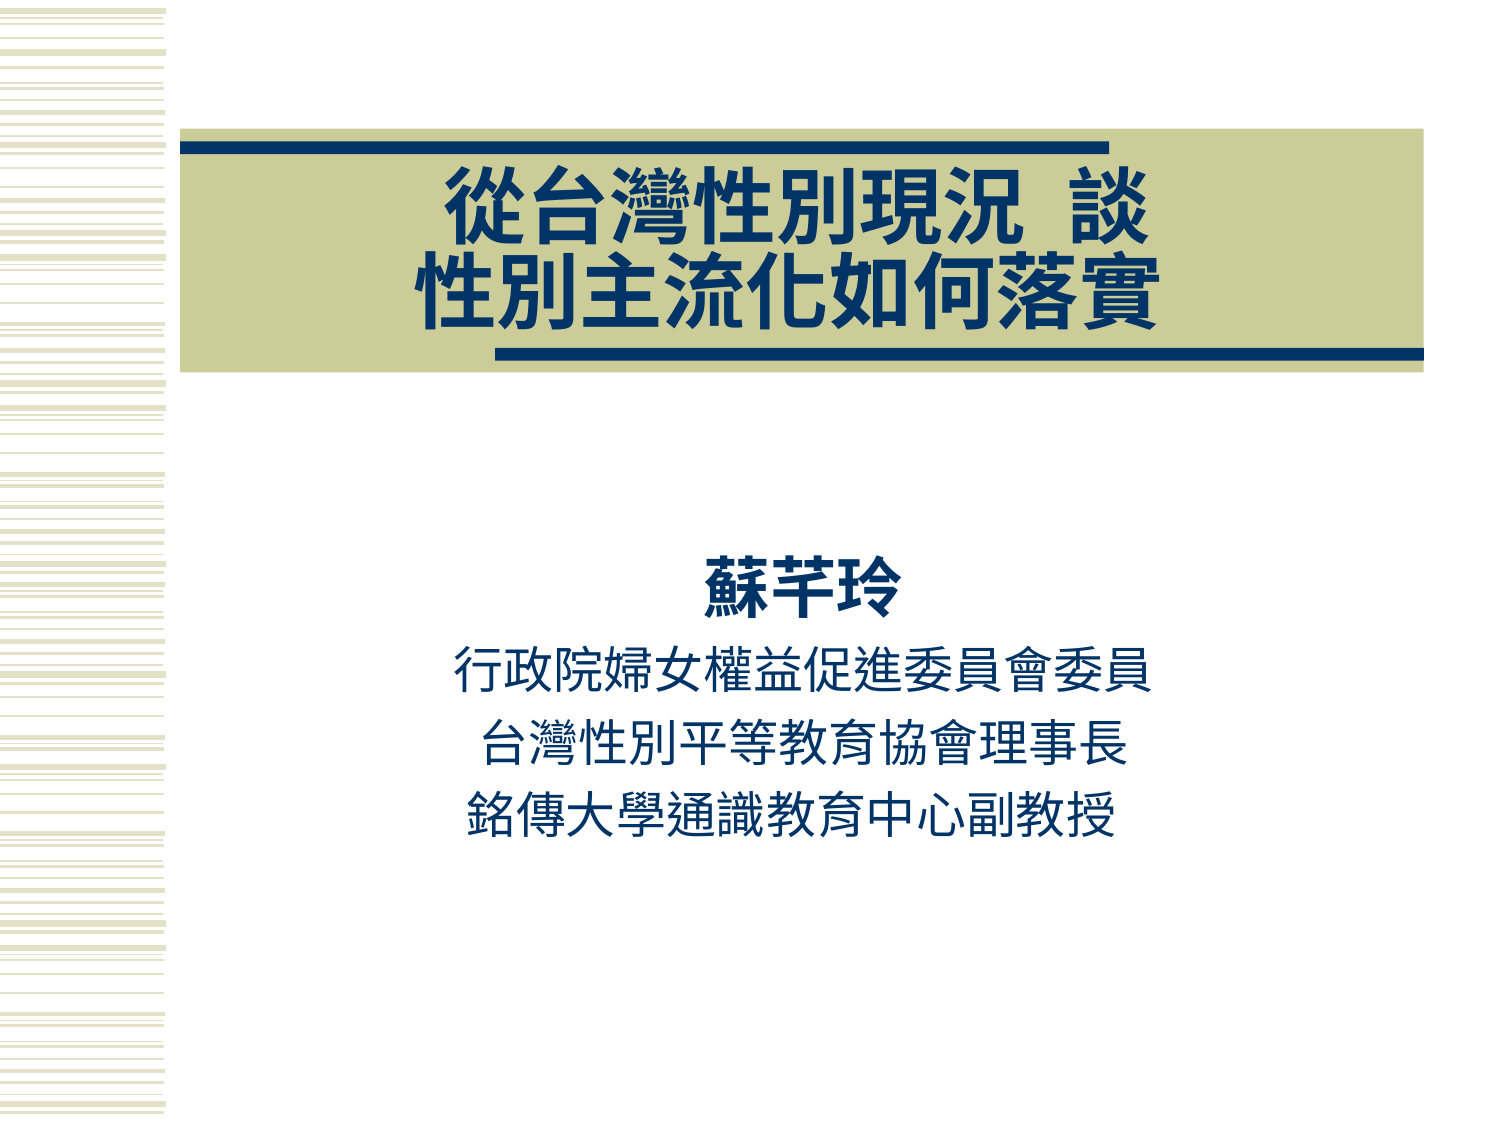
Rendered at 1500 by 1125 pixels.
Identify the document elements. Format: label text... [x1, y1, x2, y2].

subtitle 蘇芊玲 行政院婦女權益促進委員會委員 台灣性別平等教育協會理事長 銘傳大學通識教育中心副教授 [257, 441, 1351, 934]
title 從台灣性別現況 談 性別主流化如何落實 [191, 171, 1403, 338]
